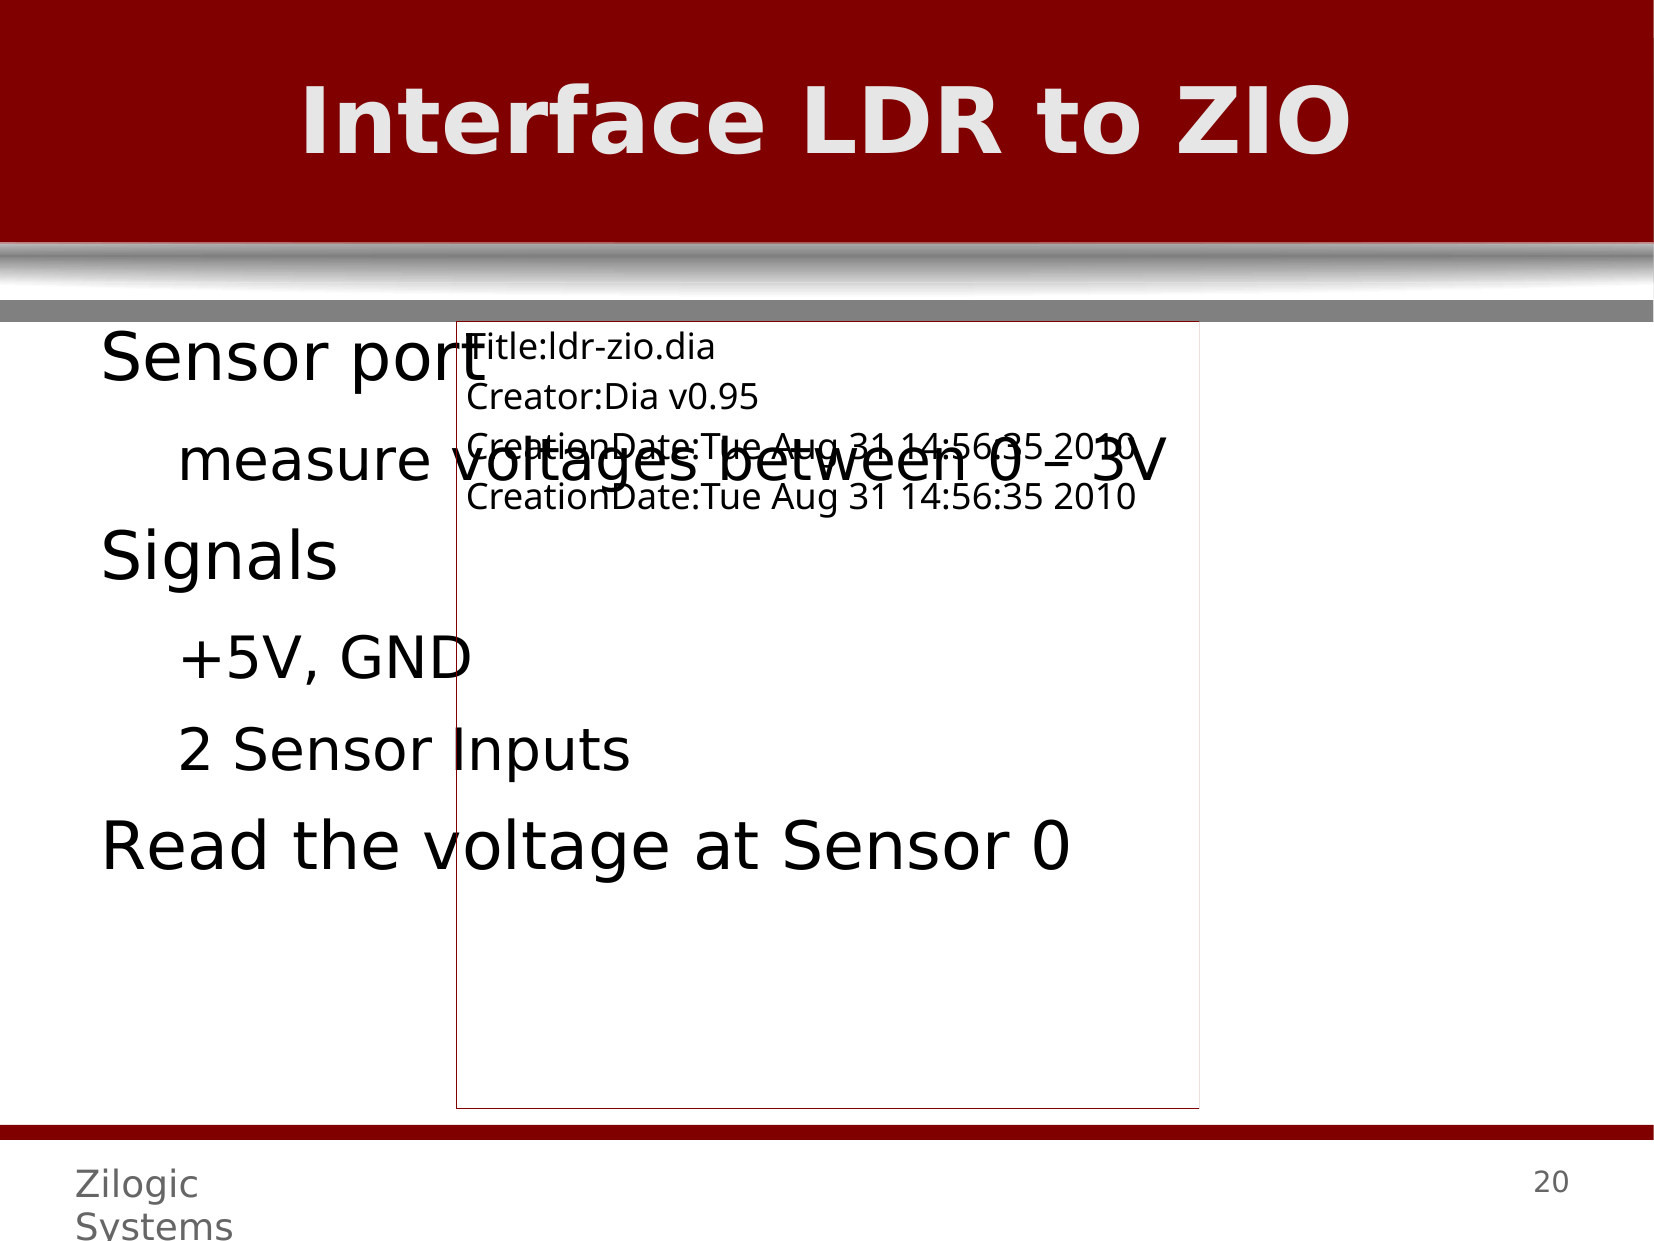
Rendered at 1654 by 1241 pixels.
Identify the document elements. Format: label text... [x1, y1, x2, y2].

list Sensor port measure voltages between 0 – 3V Signals +5V, GND 2 Sensor Inputs Read the voltage at Sensor 0 [82, 318, 809, 1094]
title Interface LDR to ZIO [82, 26, 1571, 218]
picture [845, 328, 1572, 1099]
list Sensor port measure voltages between 0 – 3V Signals +5V, GND 2 Sensor Inputs Read the voltage at Sensor 0 [457, 322, 809, 1094]
